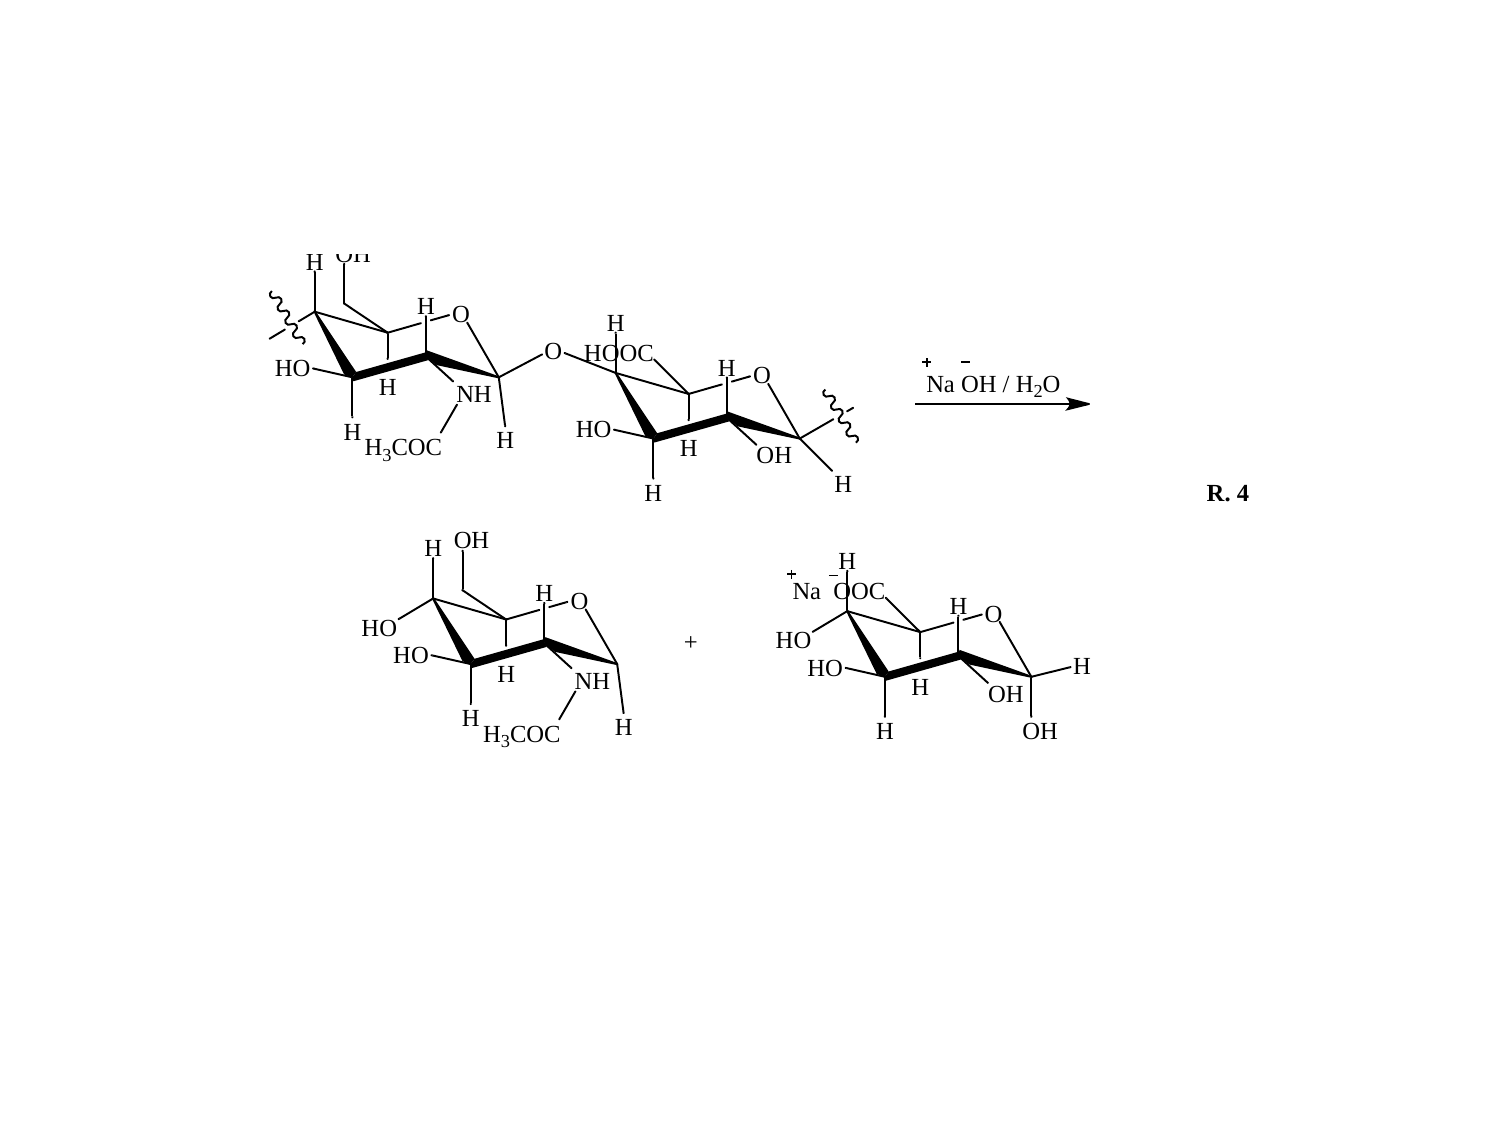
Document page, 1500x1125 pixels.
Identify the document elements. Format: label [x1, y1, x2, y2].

chart [265, 255, 1269, 775]
picture [264, 254, 1267, 773]
